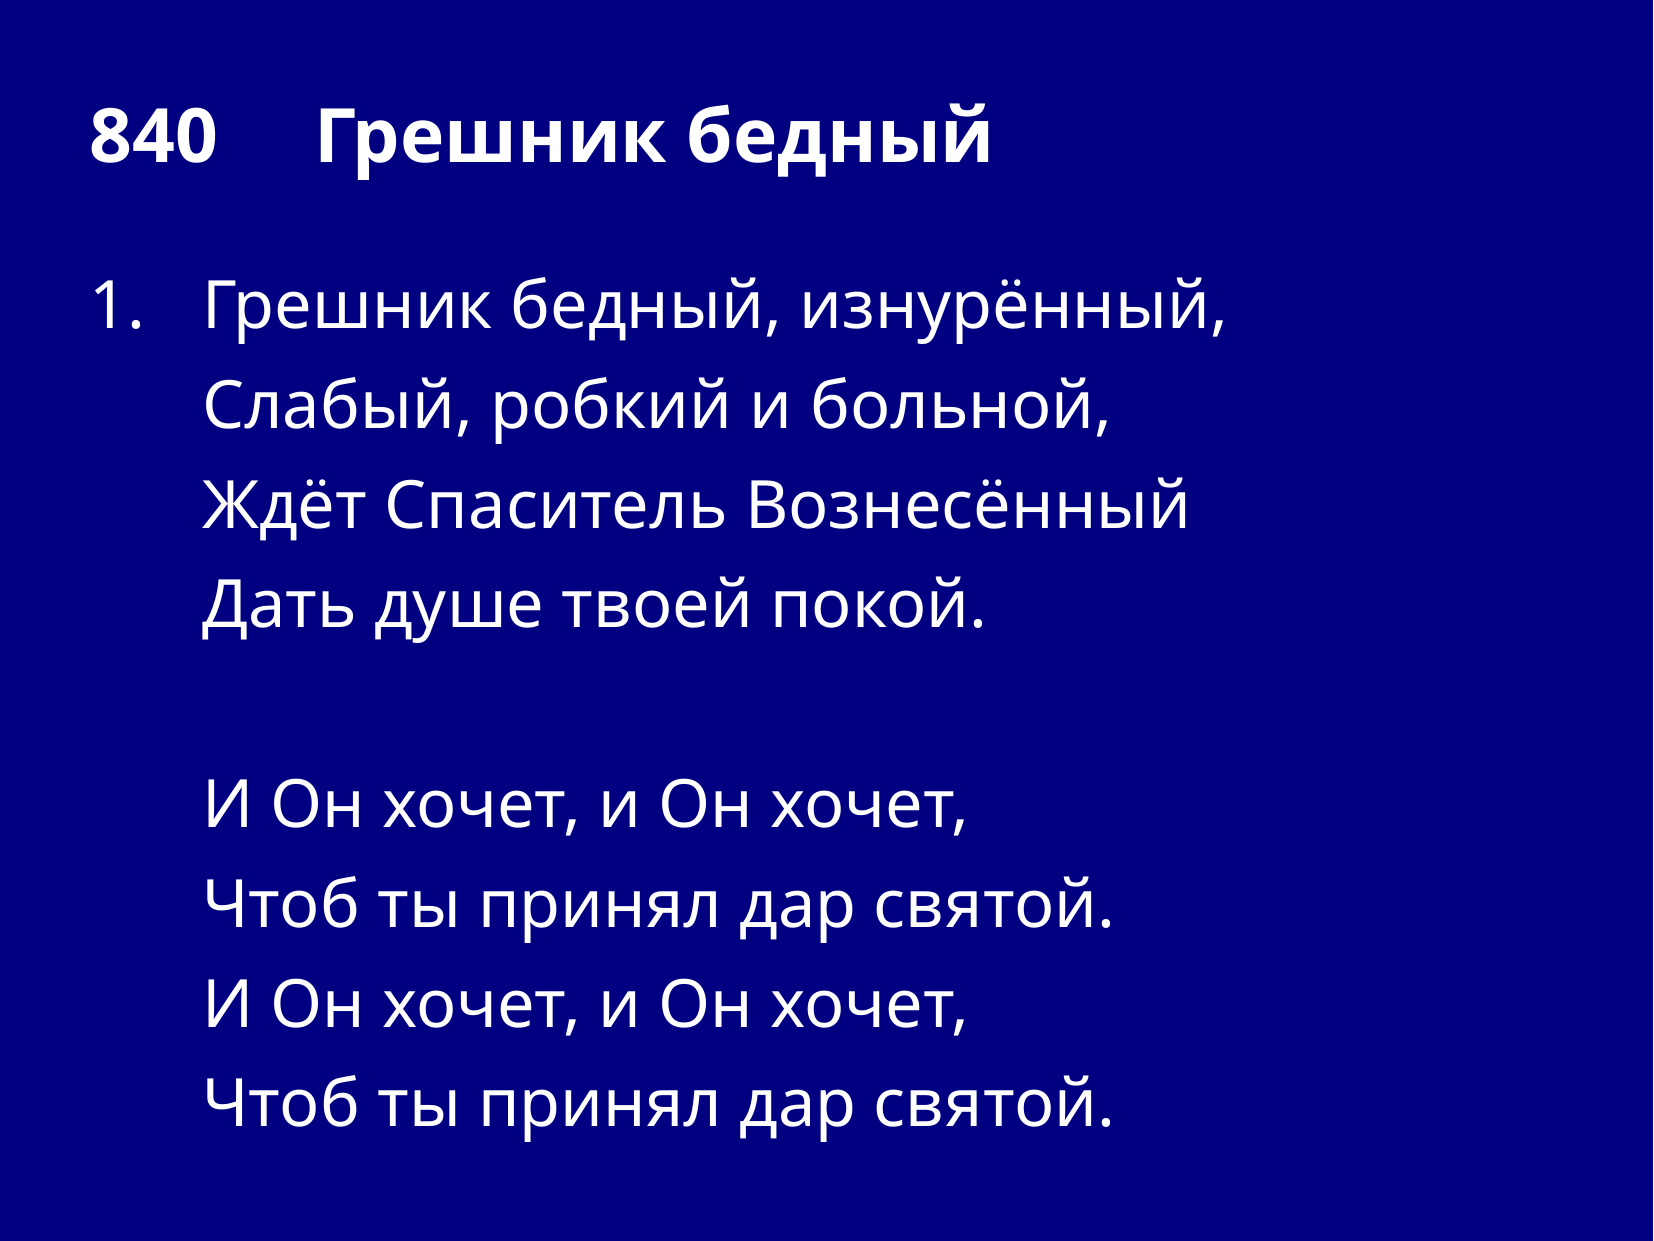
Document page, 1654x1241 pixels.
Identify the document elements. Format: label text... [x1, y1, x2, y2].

text_box 840 Грешник бедный [75, 75, 1576, 188]
text_box 1. Грешник бедный, изнурённый, Слабый, робкий и больной, Ждёт Спаситель Вознесённый Дать душе твоей покой. И Он хочет, и Он хочет, Чтоб ты принял дар святой. И Он хочет, и Он хочет, Чтоб ты принял дар святой. [75, 188, 1576, 1163]
